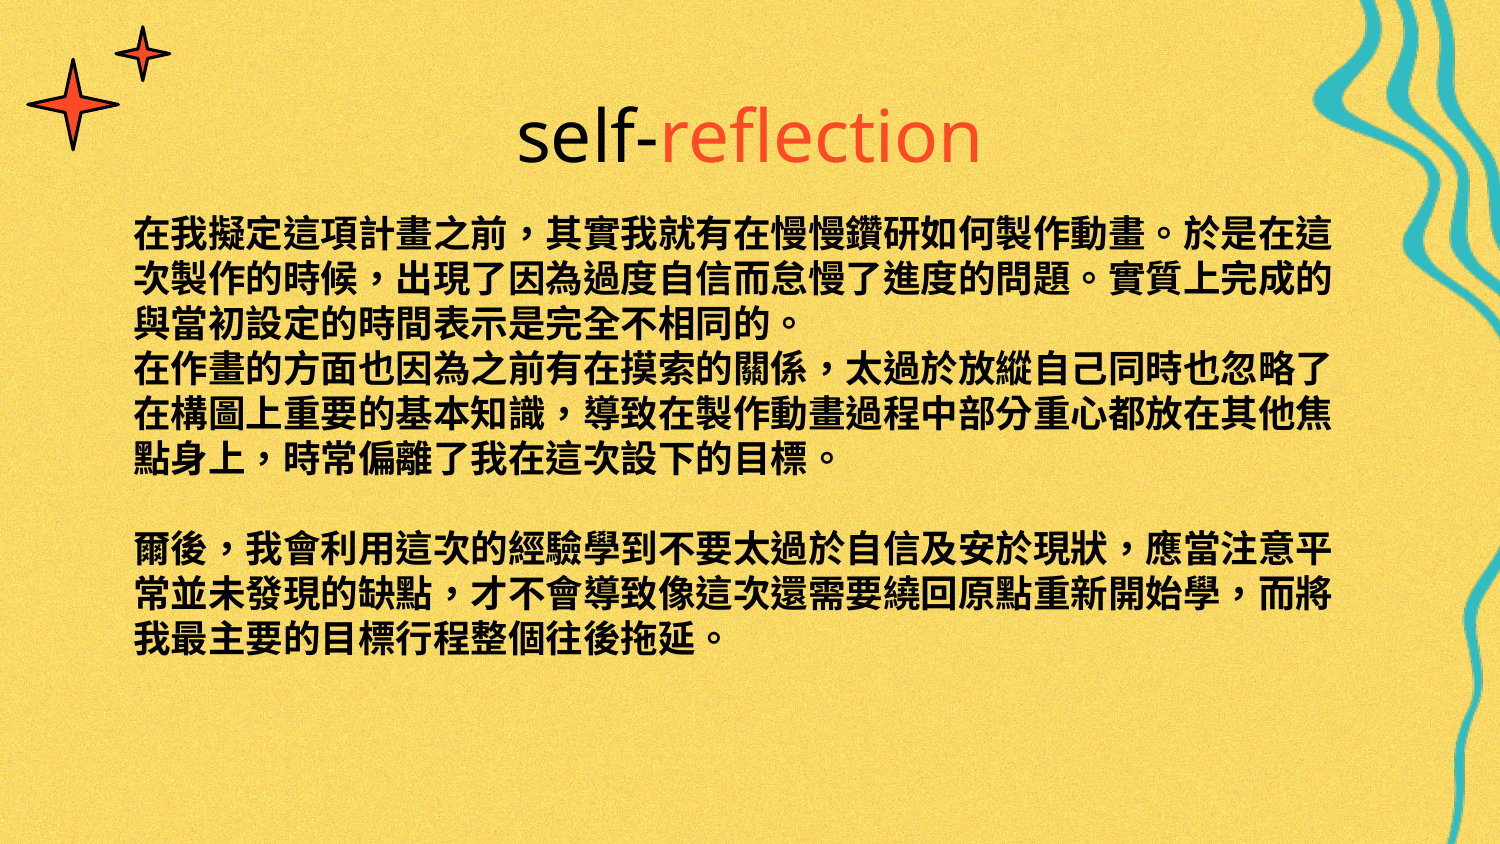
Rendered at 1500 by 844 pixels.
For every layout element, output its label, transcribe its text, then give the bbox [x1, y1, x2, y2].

list 在我擬定這項計畫之前，其實我就有在慢慢鑽研如何製作動畫。於是在這次製作的時候，出現了因為過度自信而怠慢了進度的問題。實質上完成的與當初設定的時間表示是完全不相同的。 在作畫的方面也因為之前有在摸索的關係，太過於放縱自己同時也忽略了在構圖上重要的基本知識，導致在製作動畫過程中部分重心都放在其他焦點身上，時常偏離了我在這次設下的目標。 爾後，我會利用這次的經驗學到不要太過於自信及安於現狀，應當注意平常並未發現的缺點，才不會導致像這次還需要繞回原點重新開始學，而將我最主要的目標行程整個往後拖延。 [118, 194, 1382, 756]
title self-reflection [118, 86, 1382, 180]
picture [0, 0, 1500, 844]
